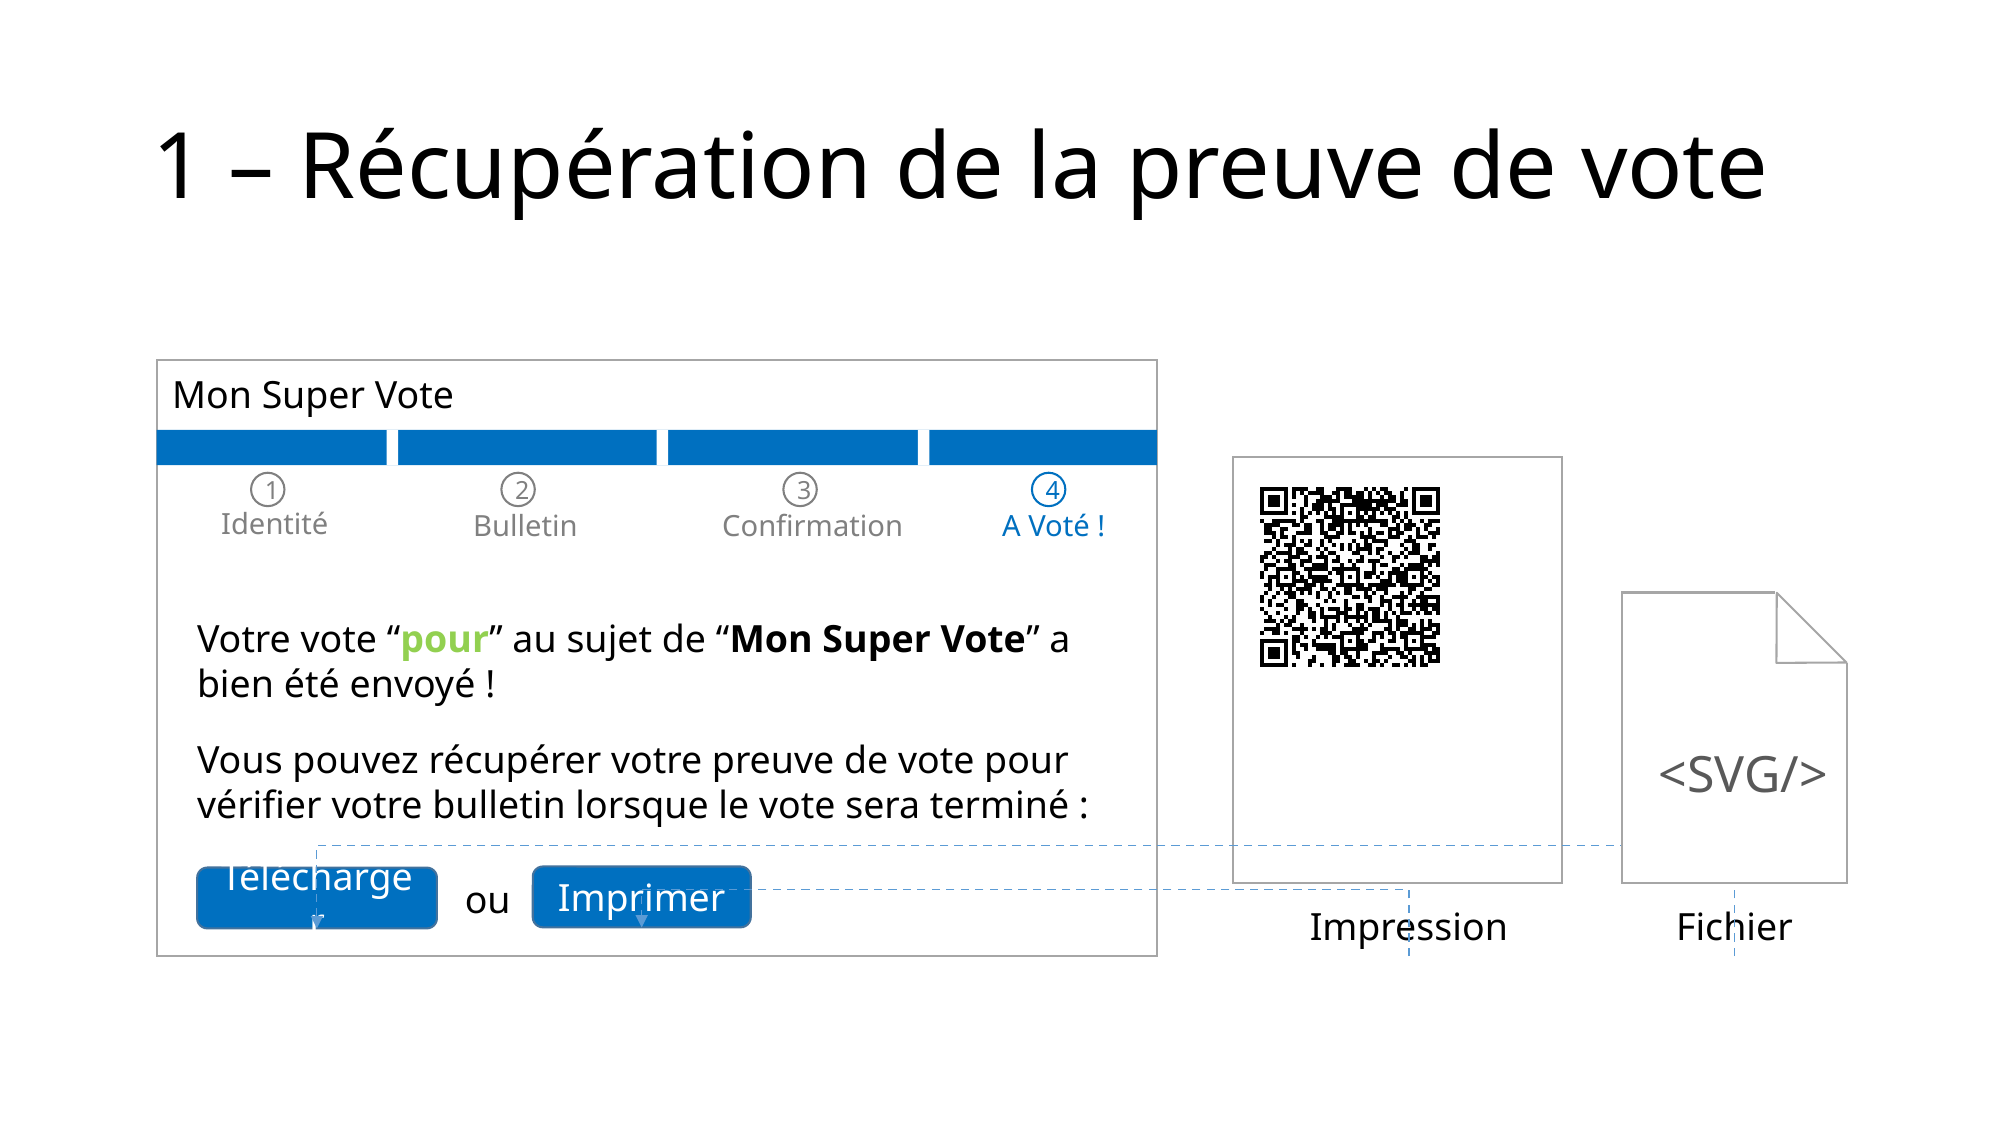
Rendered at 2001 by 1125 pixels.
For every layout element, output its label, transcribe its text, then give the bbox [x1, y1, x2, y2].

text_box Imprimer [532, 866, 751, 928]
text_box 2 [501, 472, 535, 499]
text_box 4 [1048, 485, 1054, 493]
text_box Confirmation [707, 499, 919, 550]
text_box 3 [783, 472, 817, 499]
text_box Fichier [1622, 895, 1847, 956]
text_box Mon Super Vote [157, 363, 470, 424]
text_box ou [450, 868, 526, 929]
text_box Télécharger [197, 867, 437, 929]
title 1 – Récupération de la preuve de vote [137, 59, 1863, 278]
picture [1256, 483, 1444, 671]
text_box 4 [1031, 472, 1066, 499]
text_box Identité [206, 497, 344, 548]
text_box Bulletin [458, 499, 593, 550]
text_box Vous pouvez récupérer votre preuve de vote pour vérifier votre bulletin lorsque le vote sera terminé : [182, 728, 1126, 834]
text_box [156, 360, 1157, 957]
text_box <SVG/> [1643, 735, 1843, 810]
text_box A Voté ! [987, 499, 1121, 550]
text_box Impression [1295, 895, 1523, 956]
text_box 1 [251, 472, 285, 497]
text_box [1622, 585, 1849, 884]
text_box Votre vote “pour” au sujet de “Mon Super Vote” a bien été envoyé ! [182, 607, 1126, 713]
text_box [1233, 457, 1562, 884]
